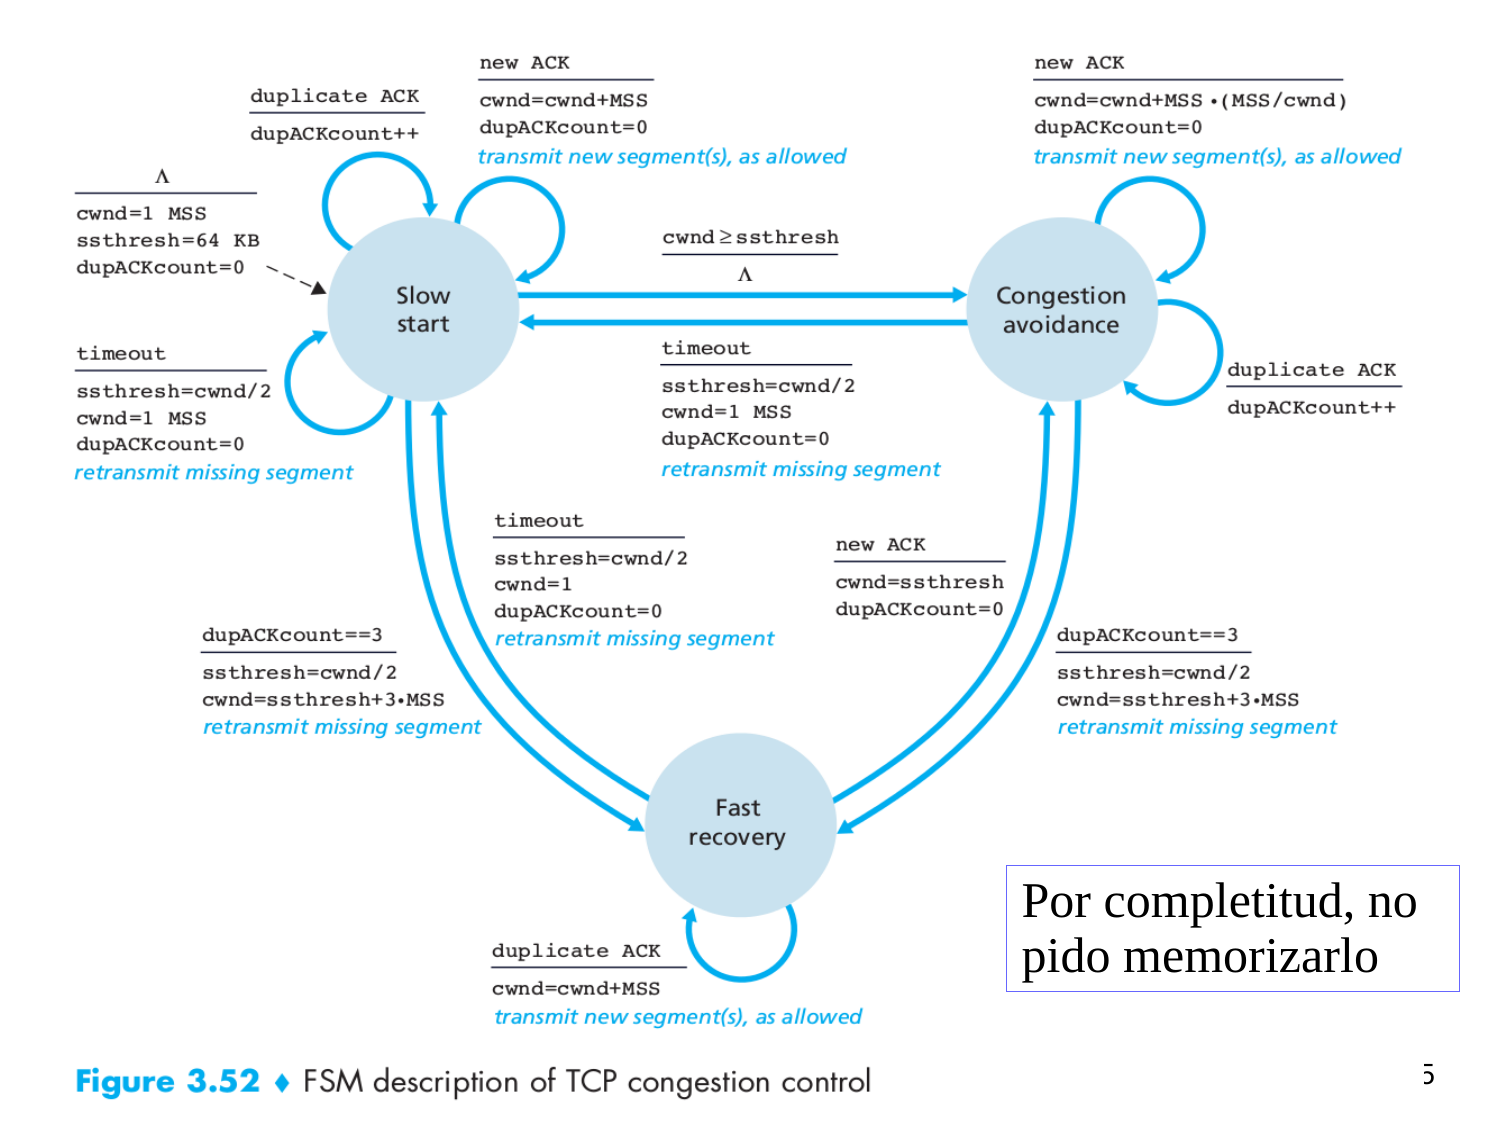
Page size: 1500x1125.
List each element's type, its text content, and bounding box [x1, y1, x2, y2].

picture [55, 46, 1424, 1111]
text_box Por completitud, no pido memorizarlo [1006, 865, 1460, 992]
